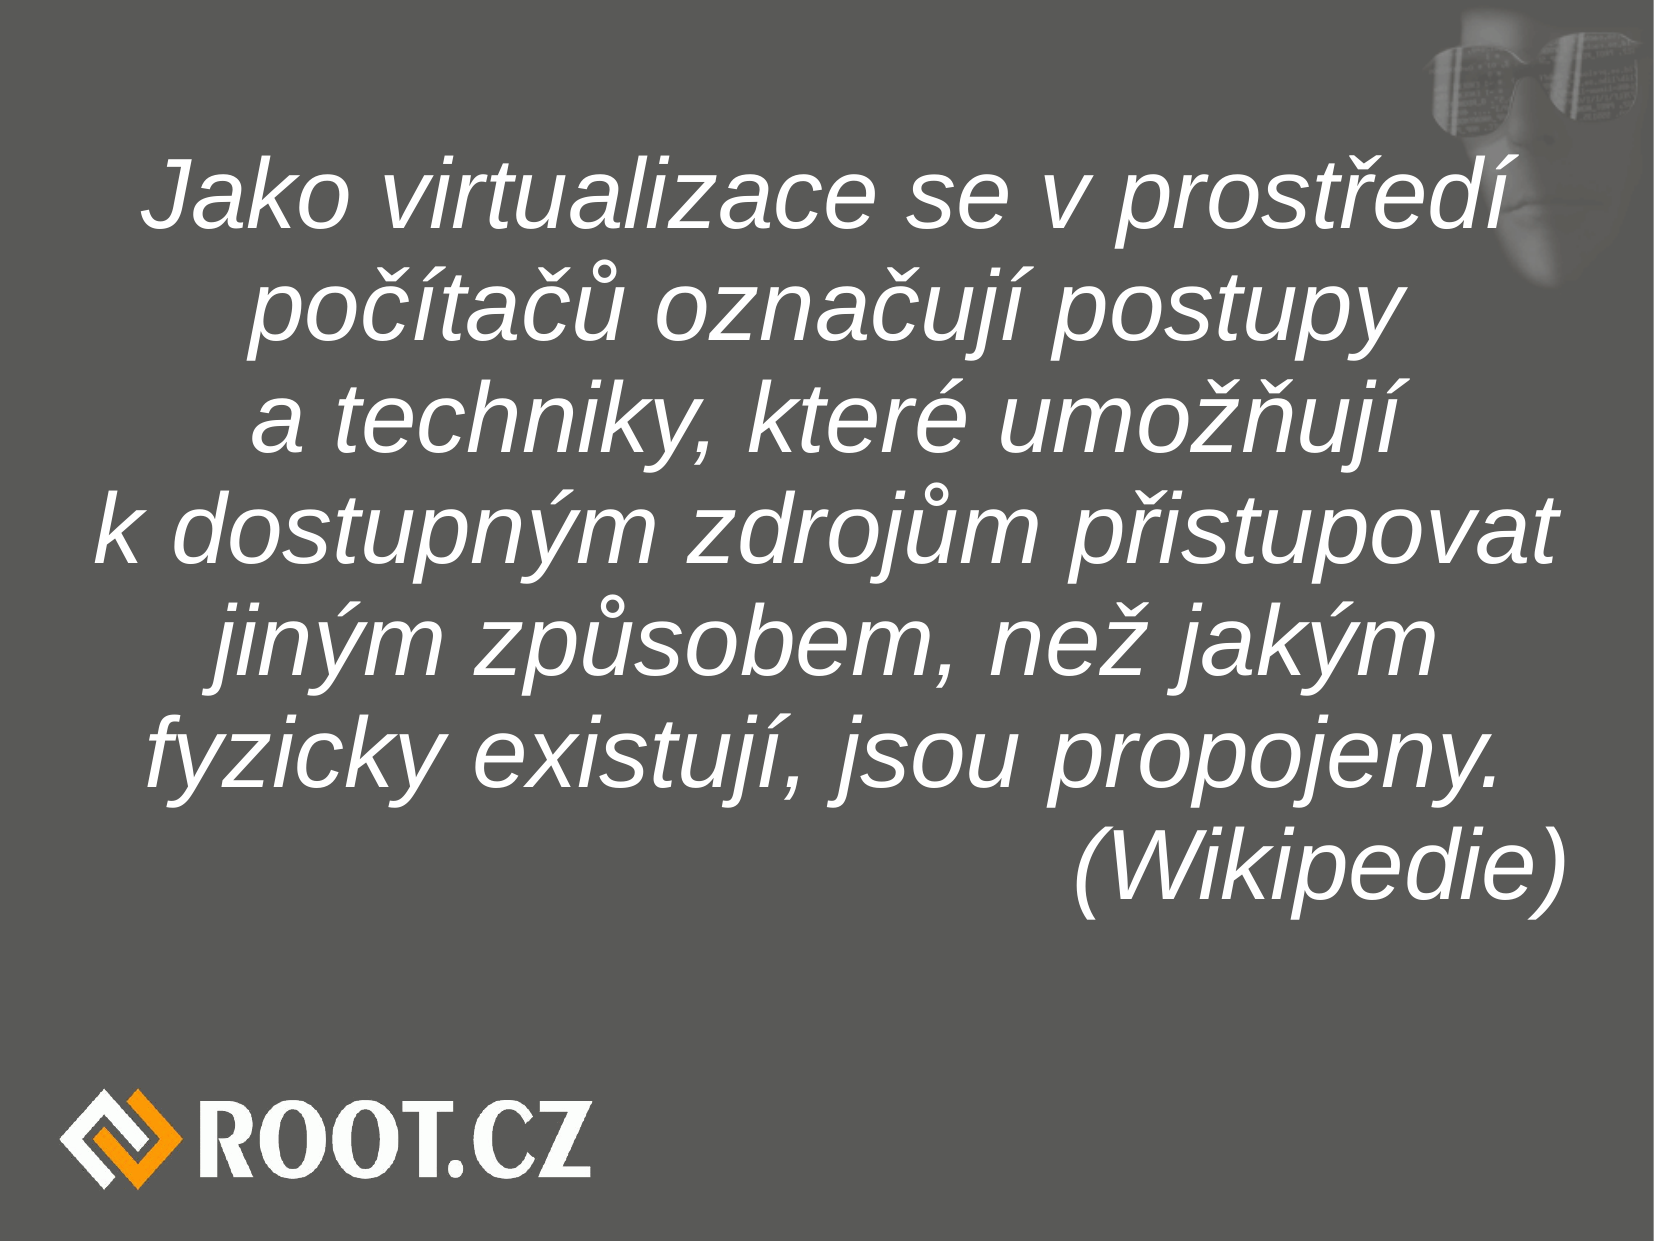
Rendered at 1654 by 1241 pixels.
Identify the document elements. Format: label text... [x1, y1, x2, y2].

picture [0, 0, 1654, 1241]
subtitle Jako virtualizace se v prostředí počítačů označují postupy a techniky, které umožňují k dostupným zdrojům přistupovat jiným způsobem, než jakým fyzicky existují, jsou propojeny. (Wikipedie) [82, 49, 1571, 1109]
